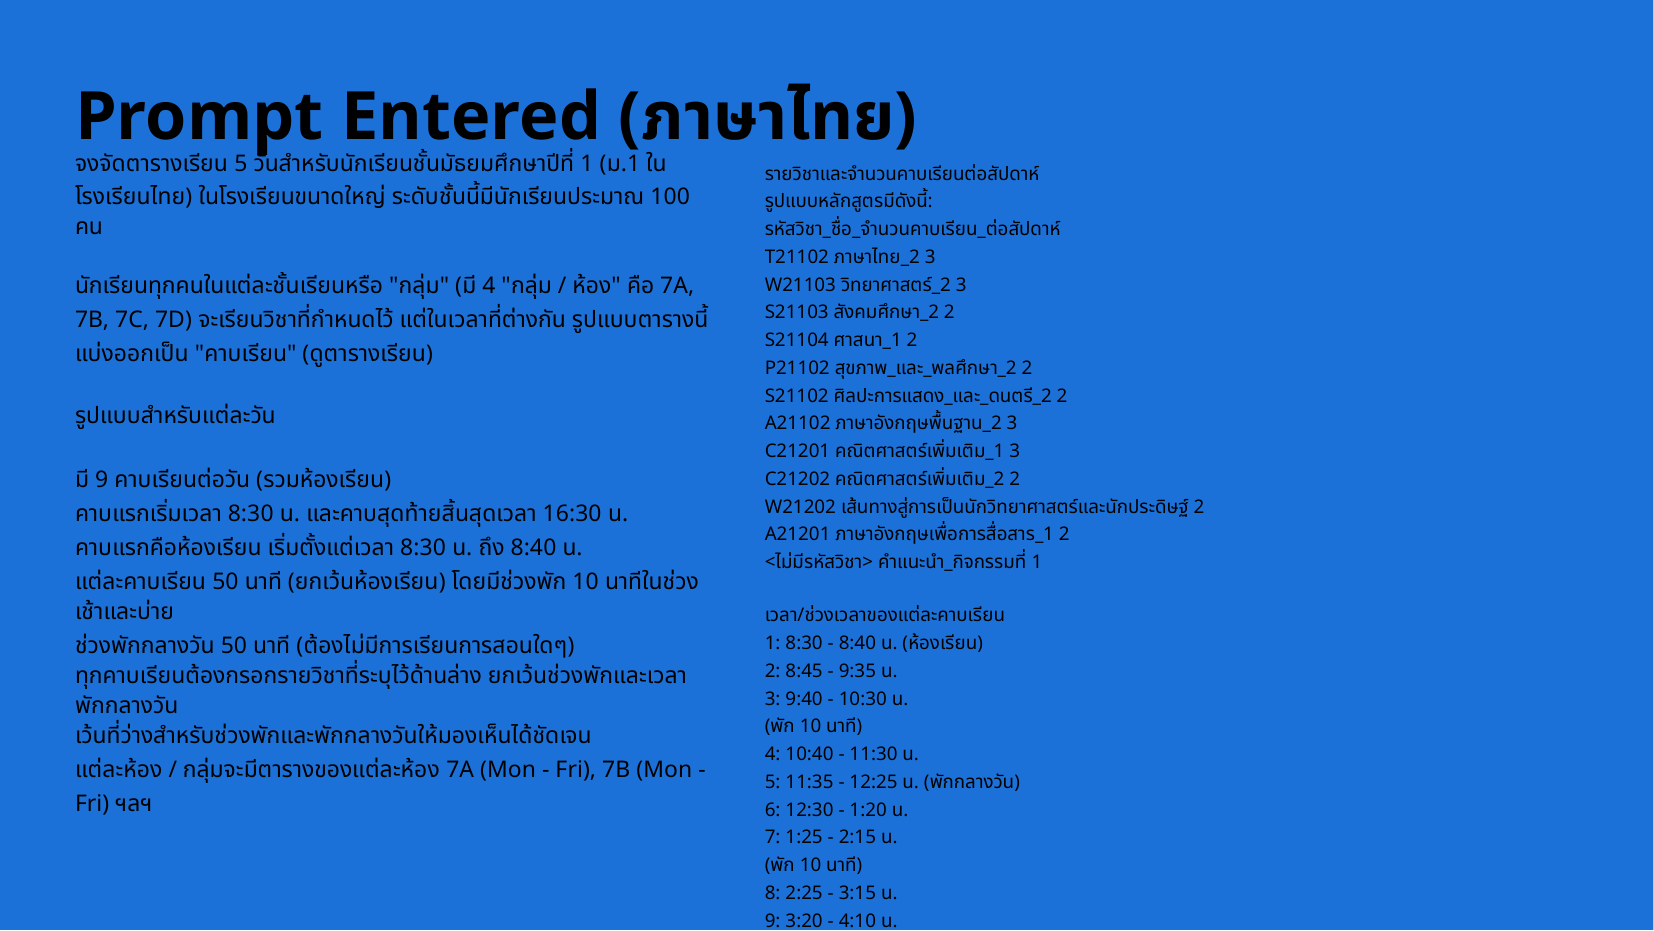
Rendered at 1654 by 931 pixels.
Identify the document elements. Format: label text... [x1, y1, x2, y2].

title Prompt Entered (ภาษาไทย) [75, 71, 1564, 164]
text_box รายวิชาและจำนวนคาบเรียนต่อสัปดาห์ รูปแบบหลักสูตรมีดังนี้: รหัสวิชา_ชื่อ_จำนวนคาบเรียน_ต่อสัปดาห์ T21102 ภาษาไทย_2 3 W21103 วิทยาศาสตร์_2 3 S21103 สังคมศึกษา_2 2 S21104 ศาสนา_1 2 P21102 สุขภาพ_และ_พลศึกษา_2 2 S21102 ศิลปะการแสดง_และ_ดนตรี_2 2 A21102 ภาษาอังกฤษพื้นฐาน_2 3 C21201 คณิตศาสตร์เพิ่มเติม_1 3 C21202 คณิตศาสตร์เพิ่มเติม_2 2 W21202 เส้นทางสู่การเป็นนักวิทยาศาสตร์และนักประดิษฐ์ 2 A21201 ภาษาอังกฤษเพื่อการสื่อสาร_1 2 <ไม่มีรหัสวิชา> คำแนะนำ_กิจกรรมที่ 1 เวลา/ช่วงเวลาของแต่ละคาบเรียน 1: 8:30 - 8:40 น. (ห้องเรียน) 2: 8:45 - 9:35 น. 3: 9:40 - 10:30 น. (พัก 10 นาที) 4: 10:40 - 11:30 น. 5: 11:35 - 12:25 น. (พักกลางวัน) 6: 12:30 - 1:20 น. 7: 1:25 - 2:15 น. (พัก 10 นาที) 8: 2:25 - 3:15 น. 9: 3:20 - 4:10 น. เมื่อสร้างตารางเวลาแล้ว ให้สร้างไฟล์ CSV ออกมา สร้างจนจบ [750, 155, 1501, 926]
title จงจัดตารางเรียน 5 วันสำหรับนักเรียนชั้นมัธยมศึกษาปีที่ 1 (ม.1 ในโรงเรียนไทย) ในโรงเรียนขนาดใหญ่ ระดับชั้นนี้มีนักเรียนประมาณ 100 คน นักเรียนทุกคนในแต่ละชั้นเรียนหรือ "กลุ่ม" (มี 4 "กลุ่ม / ห้อง" คือ 7A, 7B, 7C, 7D) จะเรียนวิชาที่กำหนดไว้ แต่ในเวลาที่ต่างกัน รูปแบบตารางนี้แบ่งออกเป็น "คาบเรียน" (ดูตารางเรียน) รูปแบบสำหรับแต่ละวัน มี 9 คาบเรียนต่อวัน (รวมห้องเรียน) คาบแรกเริ่มเวลา 8:30 น. และคาบสุดท้ายสิ้นสุดเวลา 16:30 น. คาบแรกคือห้องเรียน เริ่มตั้งแต่เวลา 8:30 น. ถึง 8:40 น. แต่ละคาบเรียน 50 นาที (ยกเว้นห้องเรียน) โดยมีช่วงพัก 10 นาทีในช่วงเช้าและบ่าย ช่วงพักกลางวัน 50 นาที (ต้องไม่มีการเรียนการสอนใดๆ) ทุกคาบเรียนต้องกรอกรายวิชาที่ระบุไว้ด้านล่าง ยกเว้นช่วงพักและเวลาพักกลางวัน เว้นที่ว่างสำหรับช่วงพักและพักกลางวันให้มองเห็นได้ชัดเจน แต่ละห้อง / กลุ่มจะมีตารางของแต่ละห้อง 7A (Mon - Fri), 7B (Mon - Fri) ฯลฯ [75, 173, 713, 794]
